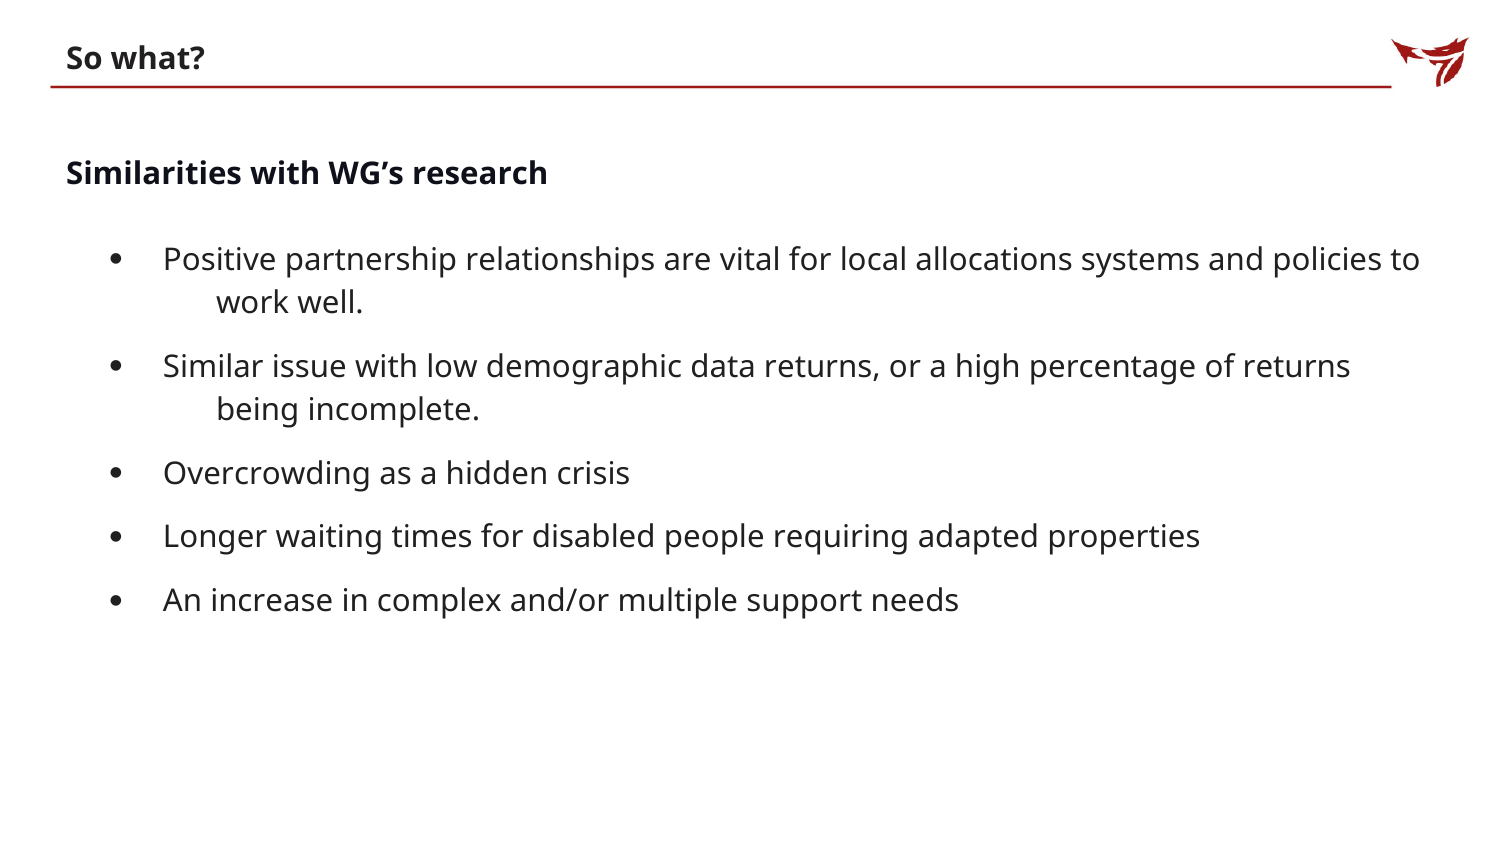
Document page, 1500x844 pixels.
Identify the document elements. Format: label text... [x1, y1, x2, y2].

list Similarities with WG’s research Positive partnership relationships are vital for local allocations systems and policies to work well. Similar issue with low demographic data returns, or a high percentage of returns being incomplete. Overcrowding as a hidden crisis Longer waiting times for disabled people requiring adapted properties An increase in complex and/or multiple support needs [51, 132, 1449, 807]
title So what? [51, 23, 1380, 89]
